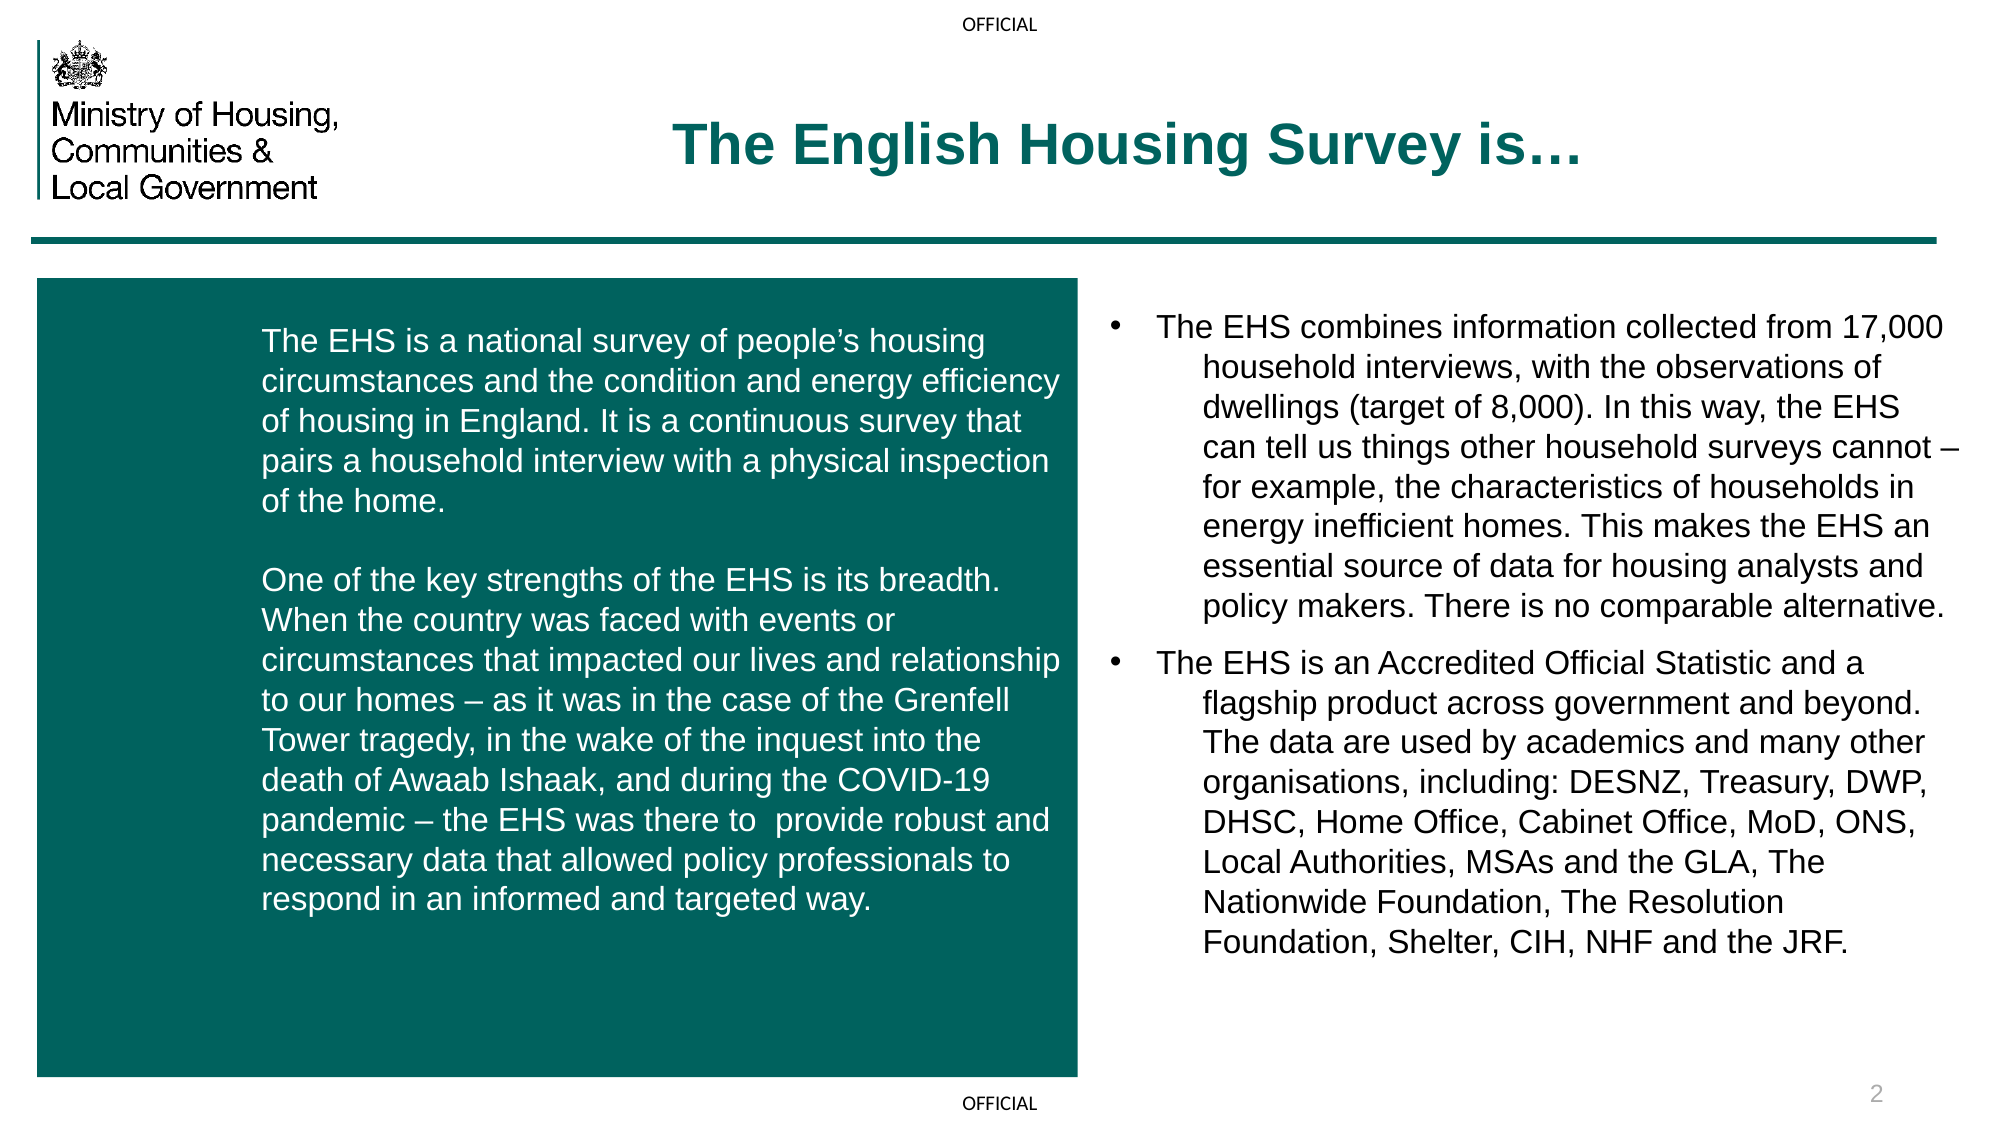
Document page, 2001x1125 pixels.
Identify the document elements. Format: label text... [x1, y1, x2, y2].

list The EHS combines information collected from 17,000 household interviews, with the observations of dwellings (target of 8,000). In this way, the EHS can tell us things other household surveys cannot – for example, the characteristics of households in energy inefficient homes. This makes the EHS an essential source of data for housing analysts and policy makers. There is no comparable alternative. The EHS is an Accredited Official Statistic and a flagship product across government and beyond. The data are used by academics and many other organisations, including: DESNZ, Treasury, DWP, DHSC, Home Office, Cabinet Office, MoD, ONS, Local Authorities, MSAs and the GLA, The Nationwide Foundation, The Resolution Foundation, Shelter, CIH, NHF and the JRF. [1109, 305, 1963, 969]
text_box [1869, 1077, 1963, 1108]
list The EHS is a national survey of people’s housing circumstances and the condition and energy efficiency of housing in England. It is a continuous survey that pairs a household interview with a physical inspection of the home. One of the key strengths of the EHS is its breadth. When the country was faced with events or circumstances that impacted our lives and relationship to our homes – as it was in the case of the Grenfell Tower tragedy, in the wake of the inquest into the death of Awaab Ishaak, and during the COVID-19 pandemic – the EHS was there to provide robust and necessary data that allowed policy professionals to respond in an informed and targeted way. [37, 278, 1078, 1078]
title The English Housing Survey is… [672, 113, 1923, 178]
